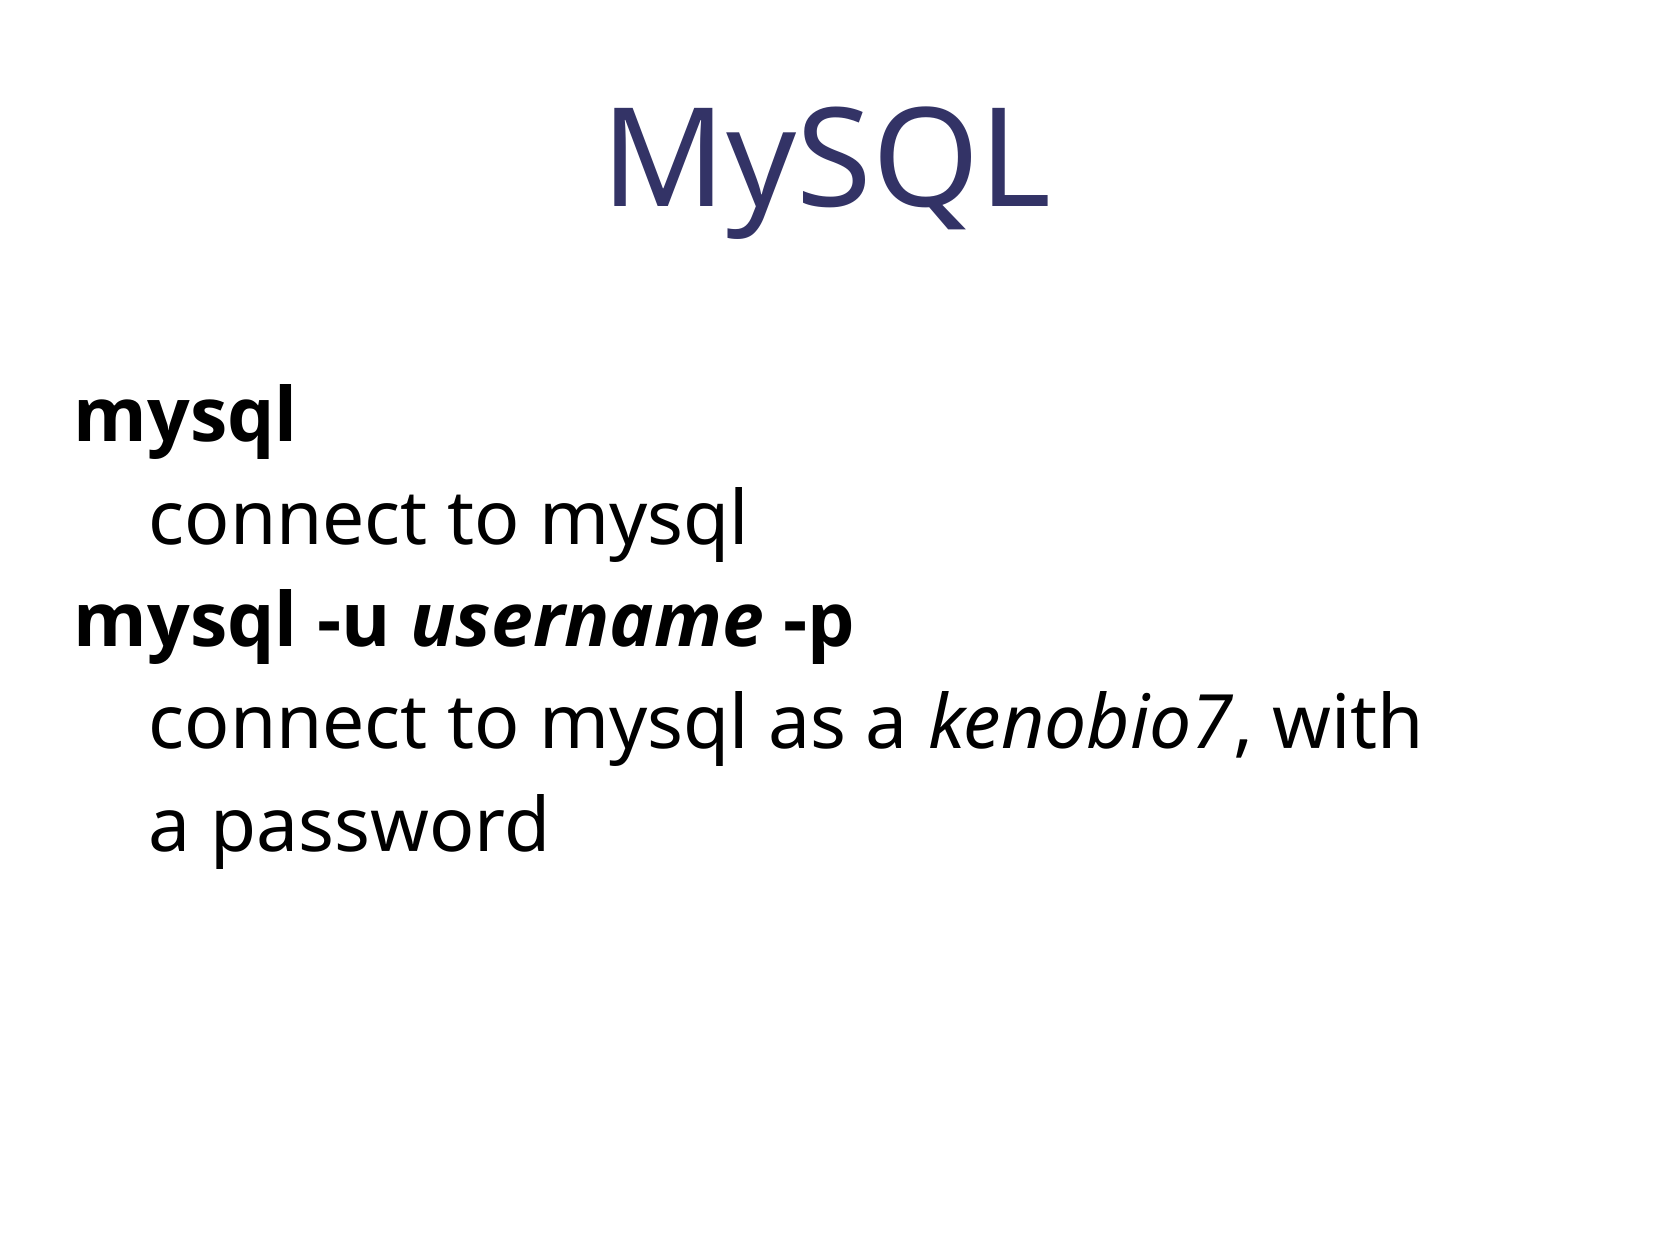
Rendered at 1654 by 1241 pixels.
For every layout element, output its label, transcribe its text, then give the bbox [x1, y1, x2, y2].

title MySQL [0, 56, 1654, 250]
text_box mysql connect to mysql mysql -u username -p connect to mysql as a kenobio7, with a password [59, 354, 1654, 826]
